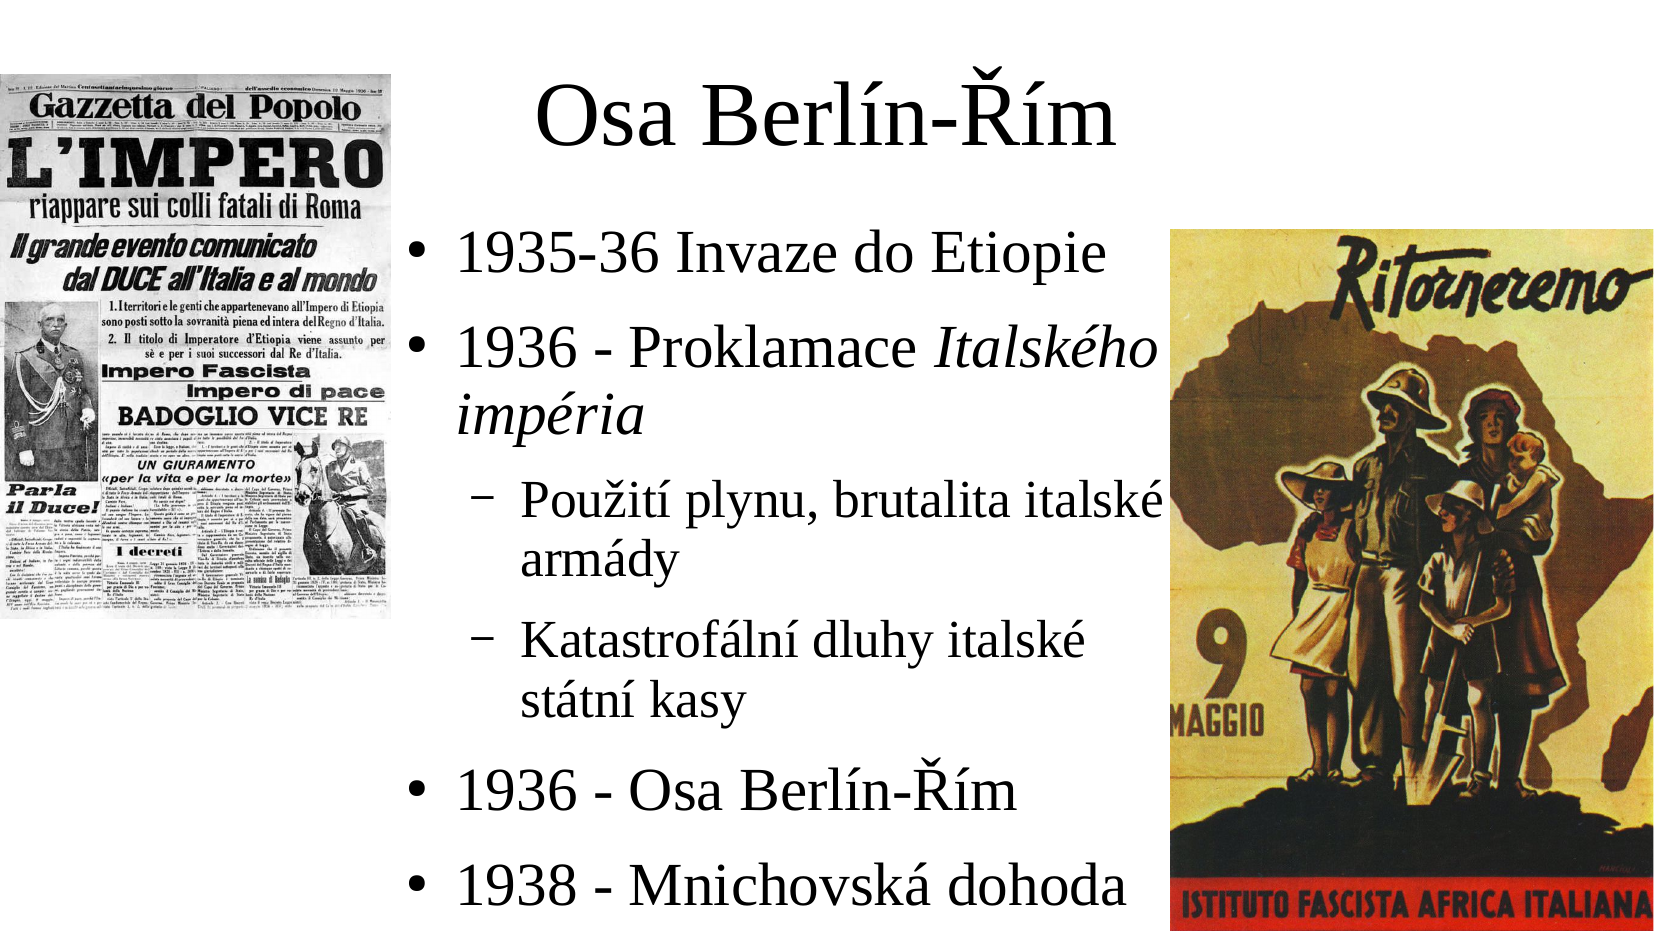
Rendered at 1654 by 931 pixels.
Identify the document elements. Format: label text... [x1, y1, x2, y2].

picture [1170, 229, 1654, 931]
list 1935-36 Invaze do Etiopie 1936 - Proklamace Italského impéria Použití plynu, brutalita italské armády Katastrofální dluhy italské státní kasy 1936 - Osa Berlín-Řím 1938 - Mnichovská dohoda [390, 217, 1171, 931]
title Osa Berlín-Řím [82, 37, 1571, 193]
picture [0, 74, 391, 619]
